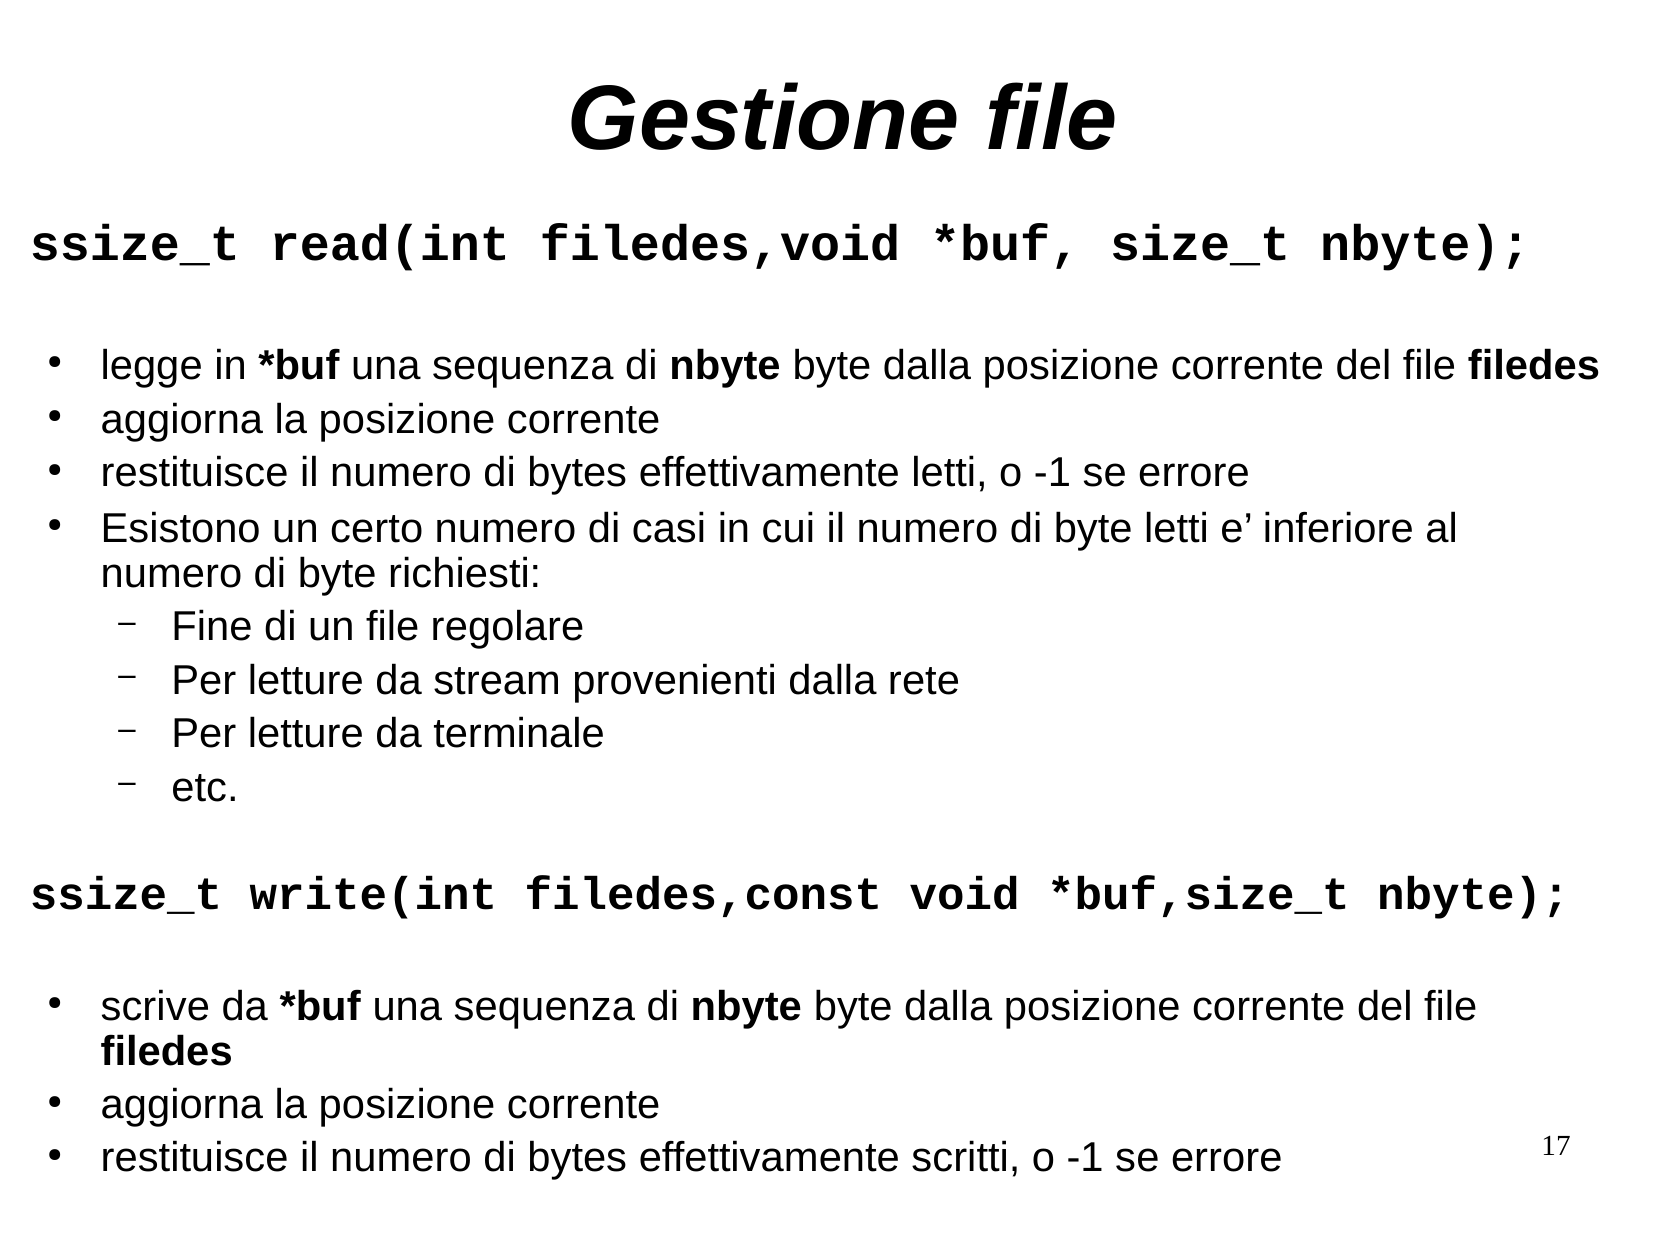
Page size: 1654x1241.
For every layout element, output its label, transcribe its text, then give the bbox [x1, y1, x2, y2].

list ssize_t read(int filedes,void *buf, size_t nbyte); legge in *buf una sequenza di nbyte byte dalla posizione corrente del file filedes aggiorna la posizione corrente restituisce il numero di bytes effettivamente letti, o -1 se errore Esistono un certo numero di casi in cui il numero di byte letti e’ inferiore al numero di byte richiesti: Fine di un file regolare Per letture da stream provenienti dalla rete Per letture da terminale etc. ssize_t write(int filedes,const void *buf,size_t nbyte); scrive da *buf una sequenza di nbyte byte dalla posizione corrente del file filedes aggiorna la posizione corrente restituisce il numero di bytes effettivamente scritti, o -1 se errore [15, 210, 1619, 1201]
title Gestione file [82, 50, 1571, 210]
